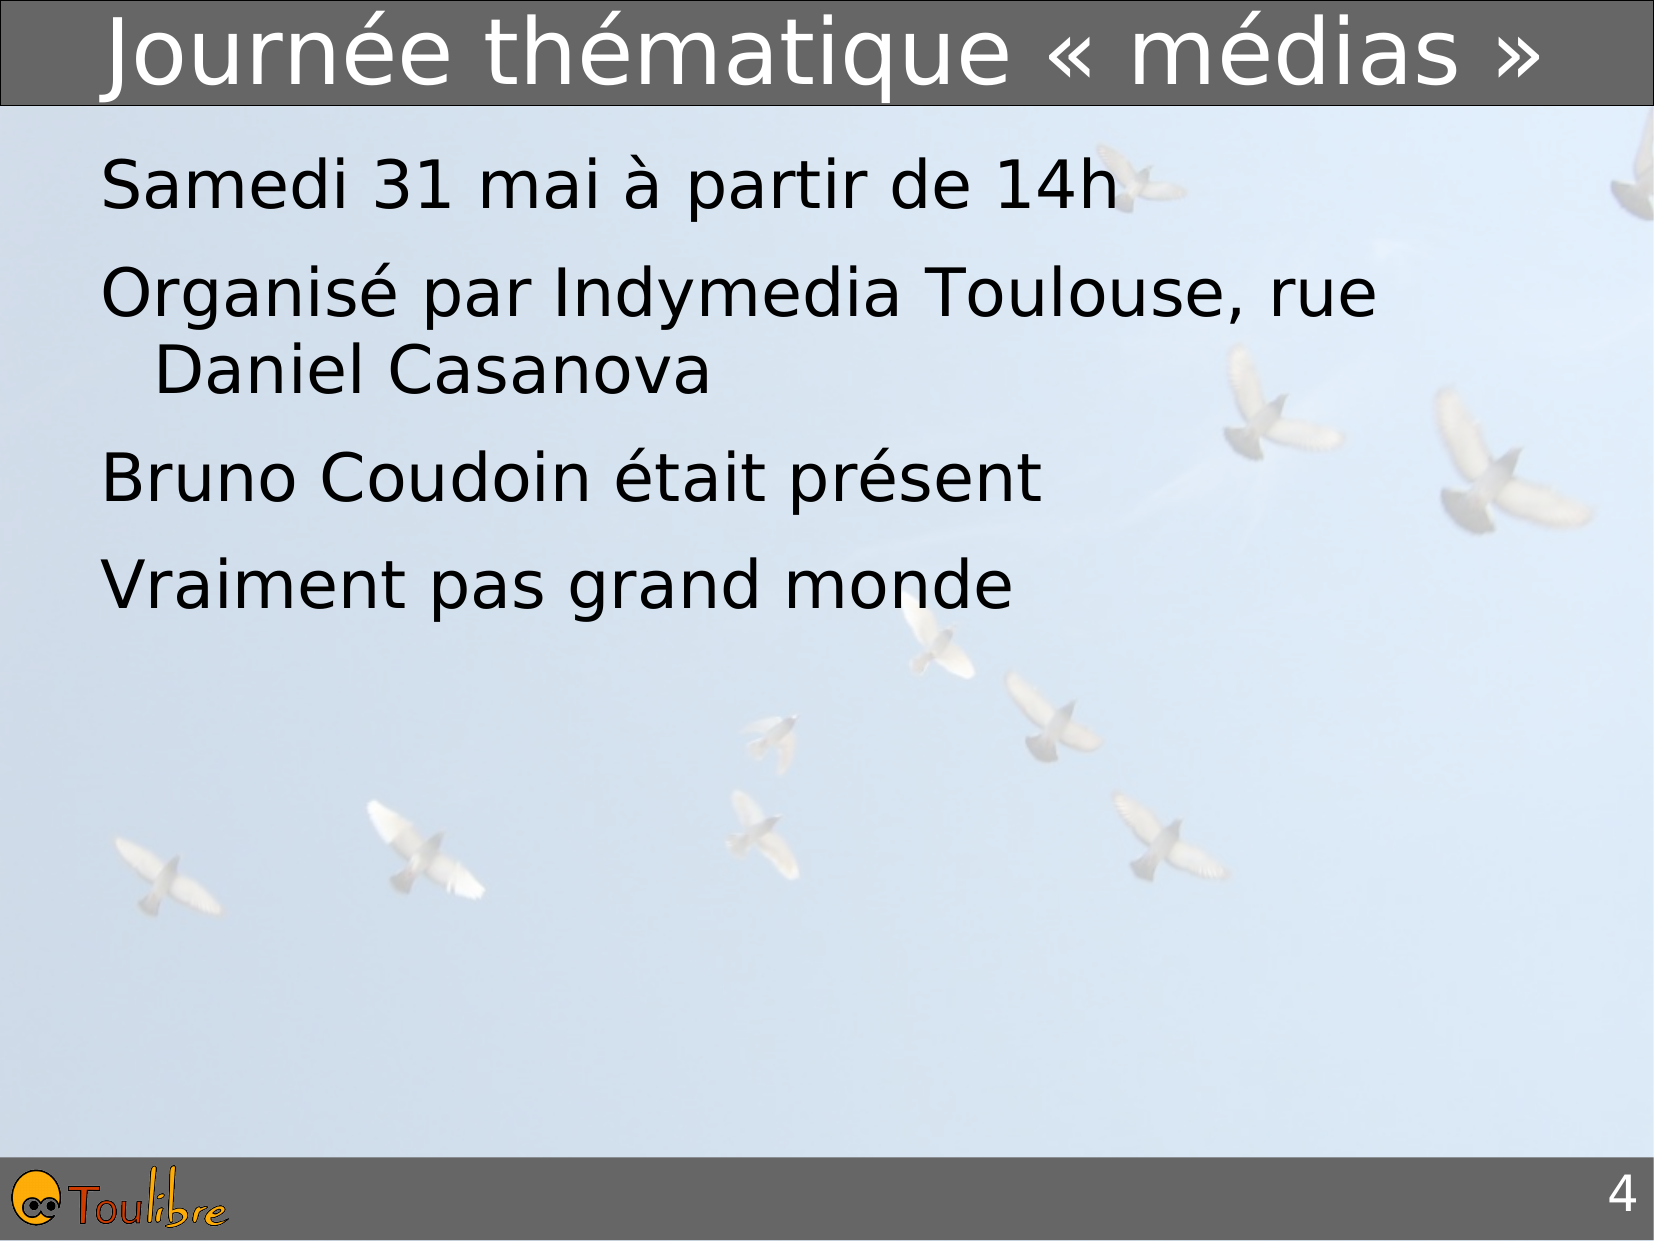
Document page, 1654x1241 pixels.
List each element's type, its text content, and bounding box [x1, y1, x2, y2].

picture [11, 1165, 229, 1228]
title Journée thématique « médias » [0, 0, 1654, 107]
list Samedi 31 mai à partir de 14h Organisé par Indymedia Toulouse, rue Daniel Casanova Bruno Coudoin était présent Vraiment pas grand monde [82, 146, 1571, 1094]
